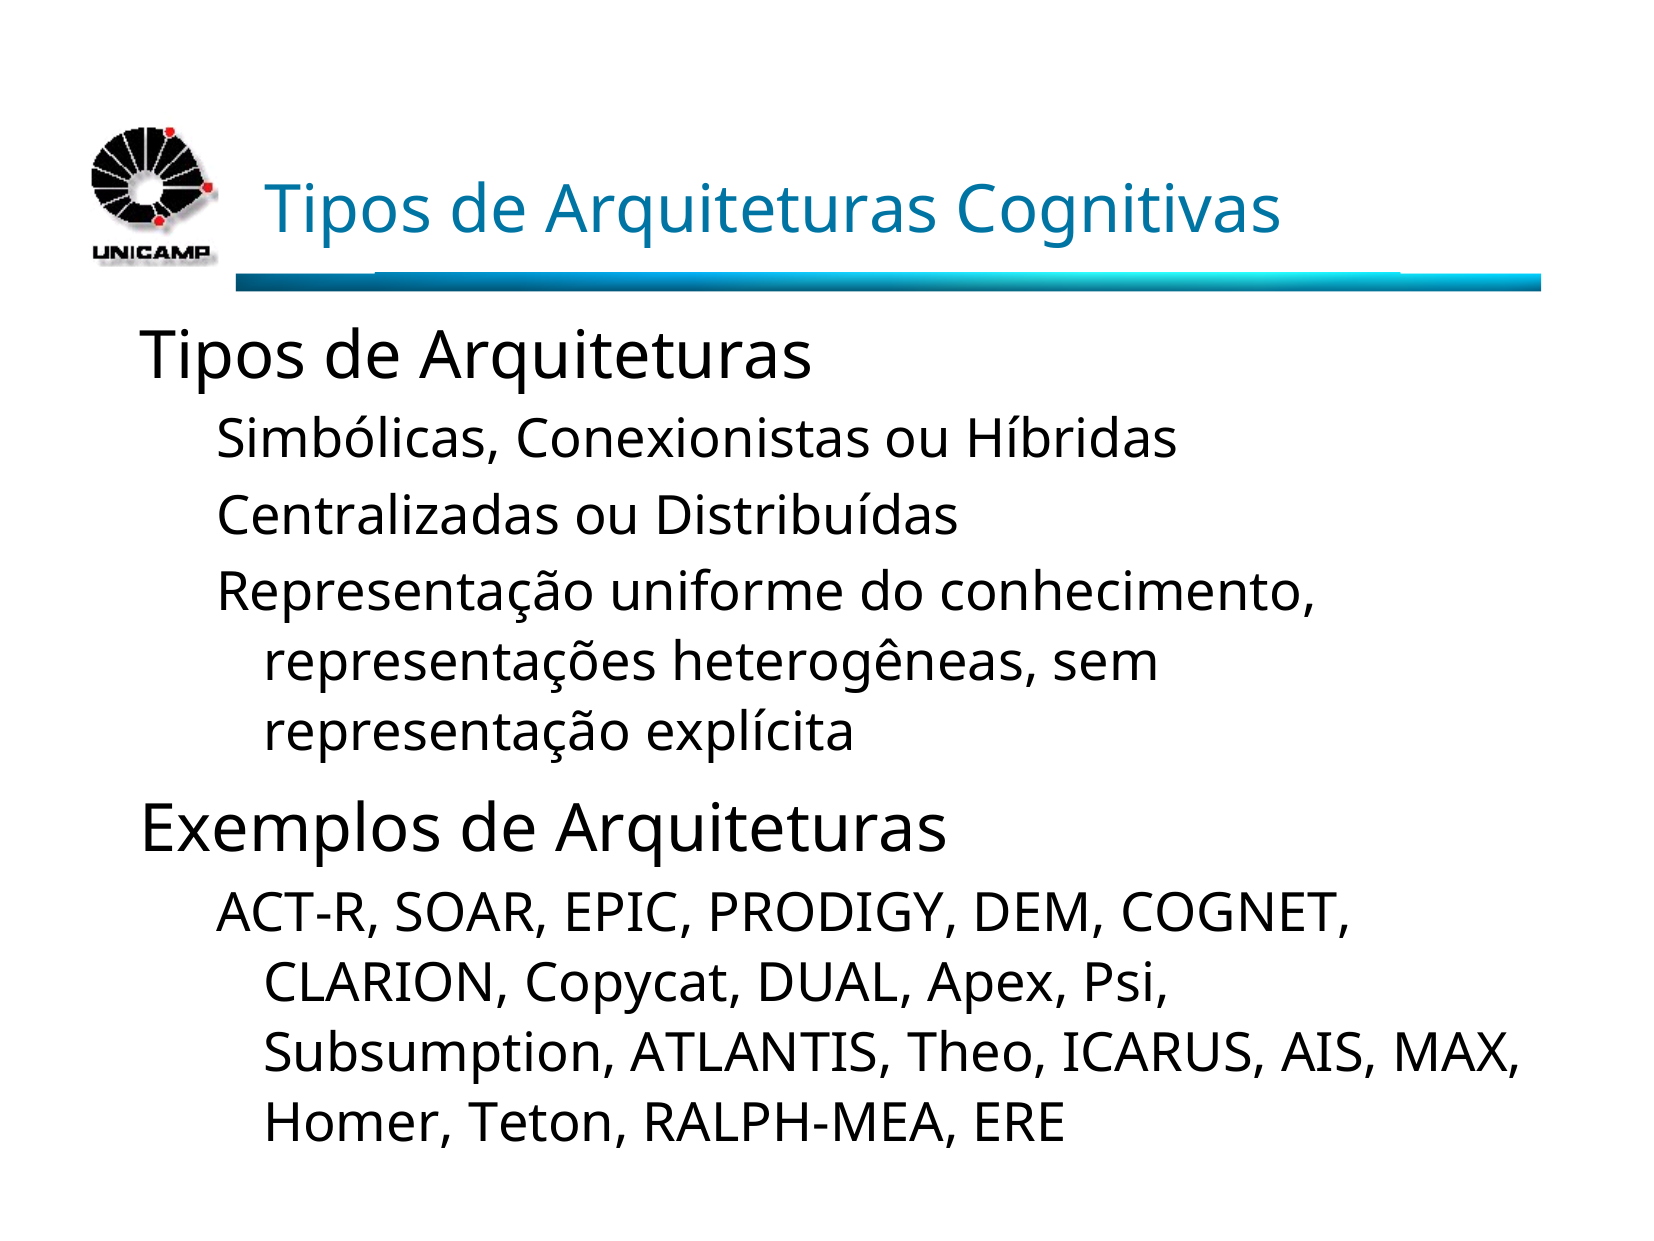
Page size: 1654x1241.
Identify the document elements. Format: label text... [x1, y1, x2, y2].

picture [125, 272, 1654, 295]
title Tipos de Arquiteturas Cognitivas [264, 42, 1534, 250]
list Tipos de Arquiteturas Simbólicas, Conexionistas ou Híbridas Centralizadas ou Distribuídas Representação uniforme do conhecimento, representações heterogêneas, sem representação explícita Exemplos de Arquiteturas ACT-R, SOAR, EPIC, PRODIGY, DEM, COGNET, CLARION, Copycat, DUAL, Apex, Psi, Subsumption, ATLANTIS, Theo, ICARUS, AIS, MAX, Homer, Teton, RALPH-MEA, ERE [121, 309, 1534, 1182]
